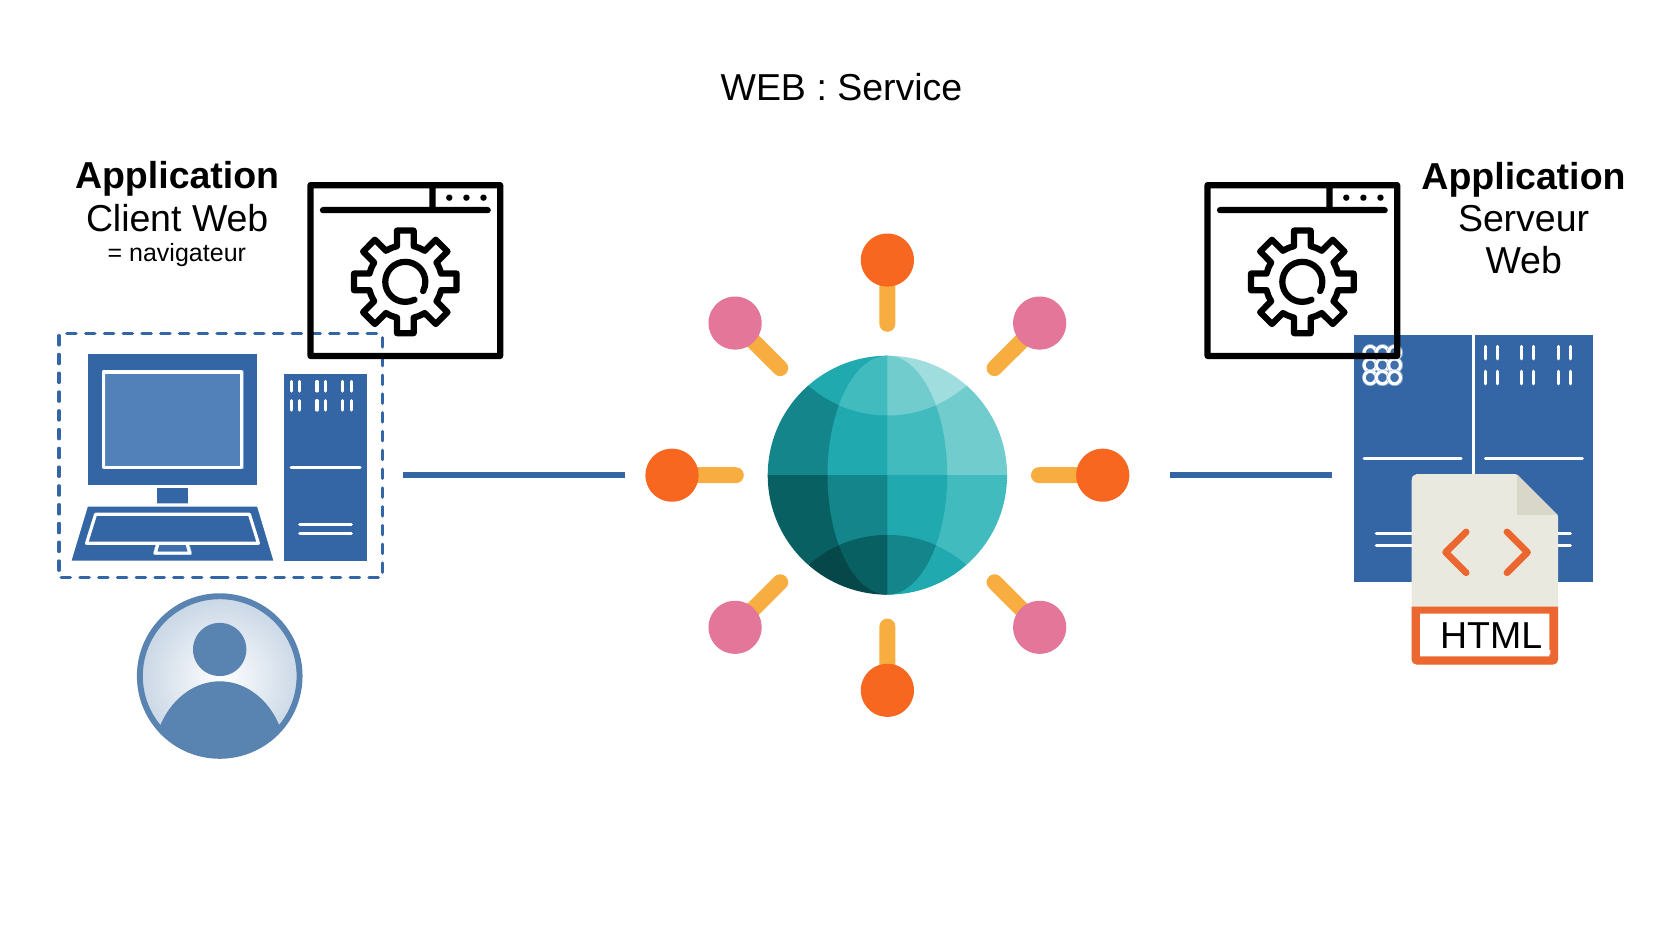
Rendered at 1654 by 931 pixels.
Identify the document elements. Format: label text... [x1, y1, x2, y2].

text_box [59, 333, 383, 578]
picture [307, 172, 504, 369]
picture [644, 233, 1130, 718]
text_box Application Serveur Web [1405, 147, 1642, 289]
picture [1204, 172, 1401, 369]
text_box WEB : Service [295, 59, 1388, 116]
text_box HTML [1417, 607, 1565, 667]
text_box [143, 600, 296, 752]
text_box Application Client Web = navigateur [59, 147, 296, 275]
picture [1387, 472, 1582, 667]
text_box [1352, 333, 1595, 584]
